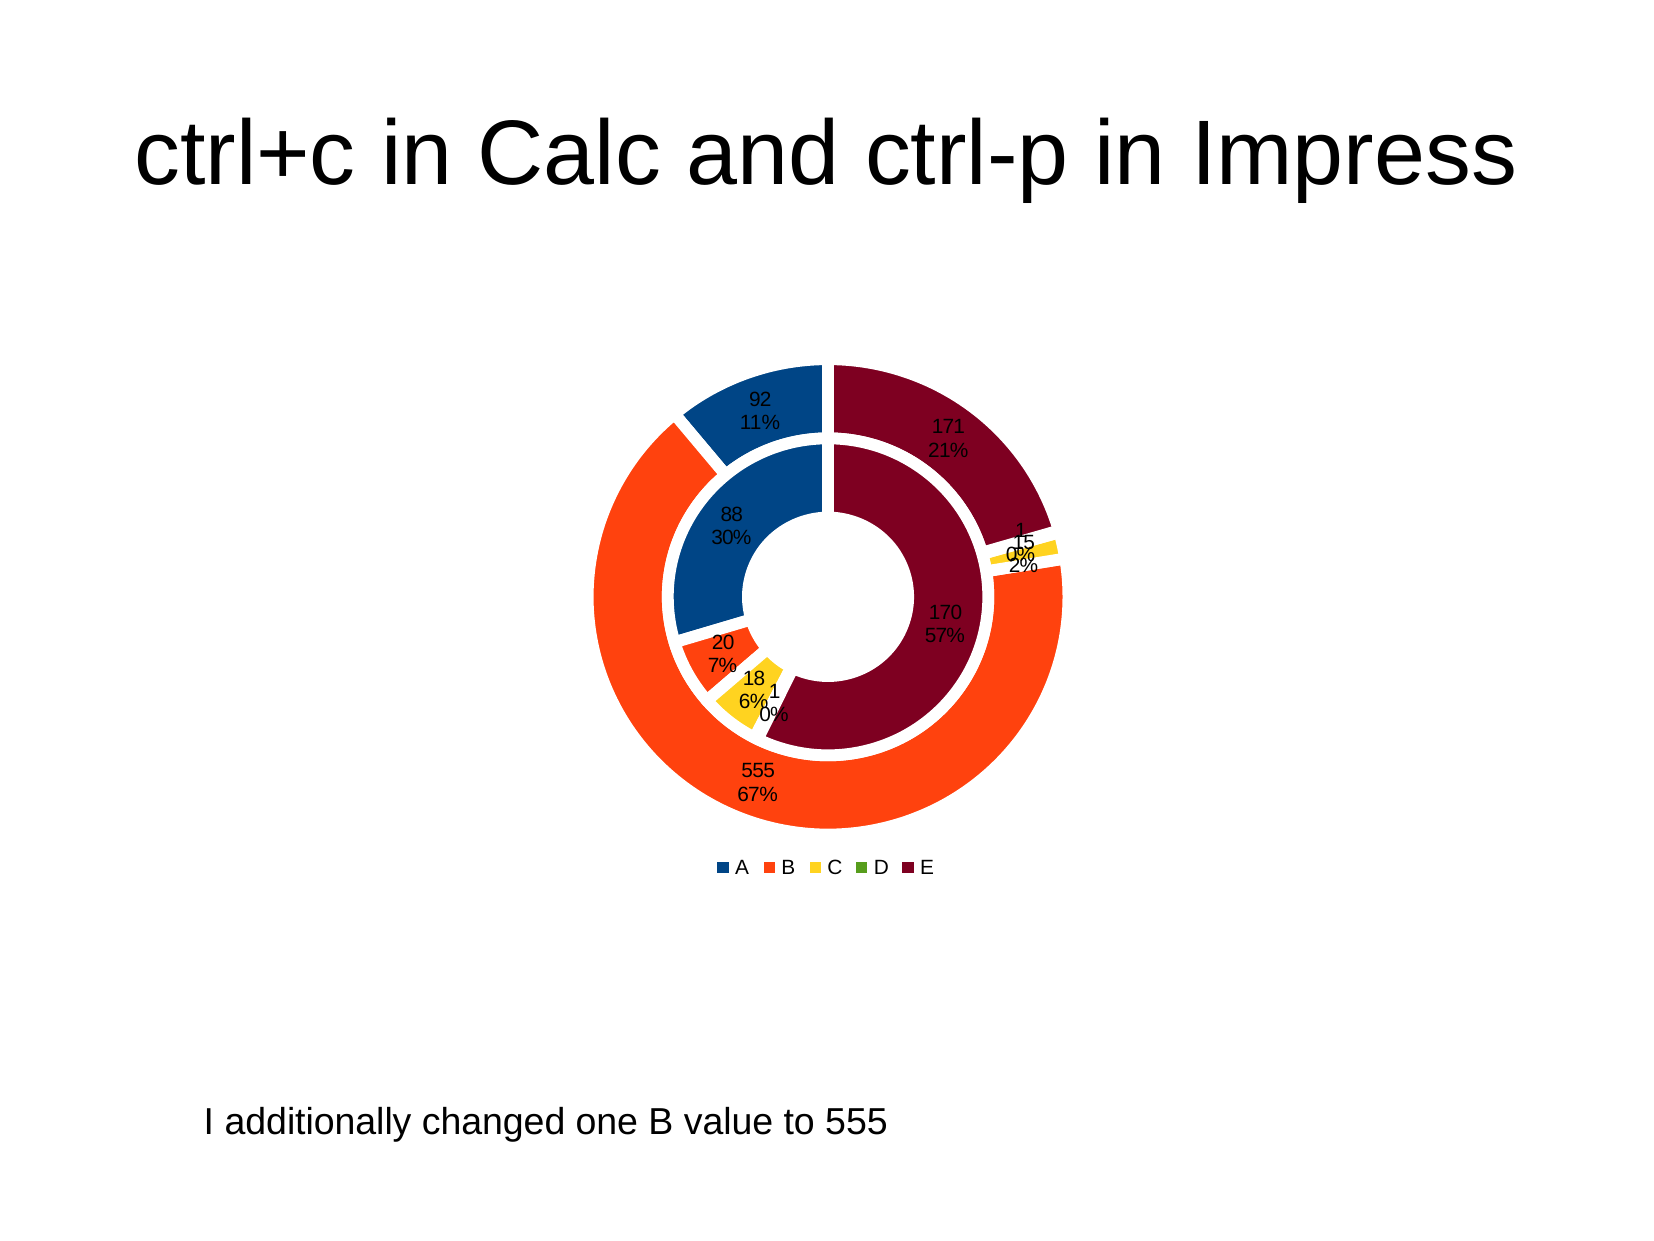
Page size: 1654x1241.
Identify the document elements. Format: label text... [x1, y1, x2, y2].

chart [353, 353, 1298, 886]
text_box I additionally changed one B value to 555 [189, 1093, 1432, 1151]
title ctrl+c in Calc and ctrl-p in Impress [82, 49, 1571, 257]
